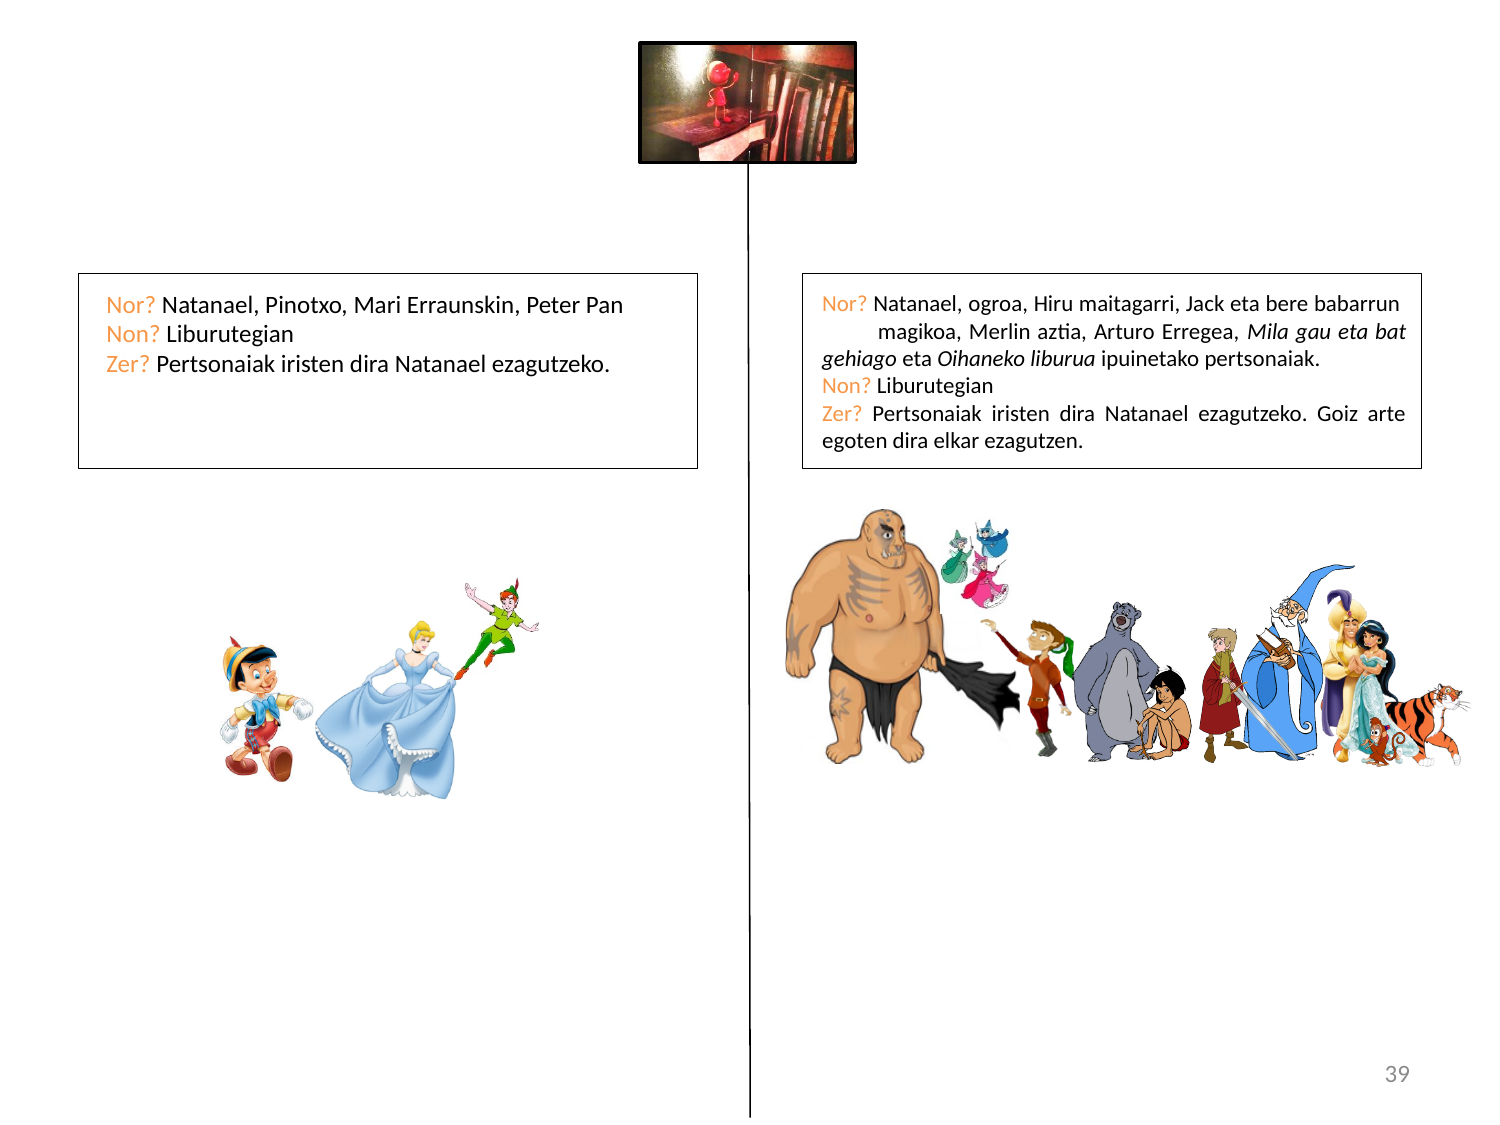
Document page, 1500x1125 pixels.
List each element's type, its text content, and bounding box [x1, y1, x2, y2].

picture [641, 44, 855, 162]
picture [785, 509, 1192, 764]
picture [194, 577, 539, 801]
slide_number <numéro> [1074, 1042, 1425, 1103]
picture [1198, 562, 1473, 778]
text_box Nor? Natanael, Pinotxo, Mari Erraunskin, Peter Pan Non? Liburutegian Zer? Pertsonaiak iristen dira Natanael ezagutzeko. [91, 280, 640, 386]
text_box Nor? Natanael, ogroa, Hiru maitagarri, Jack eta bere babarrun magikoa, Merlin aztia, Arturo Erregea, Mila gau eta bat gehiago eta Oihaneko liburua ipuinetako pertsonaiak. Non? Liburutegian Zer? Pertsonaiak iristen dira Natanael ezagutzeko. Goiz arte egoten dira elkar ezagutzen. [807, 281, 1422, 461]
